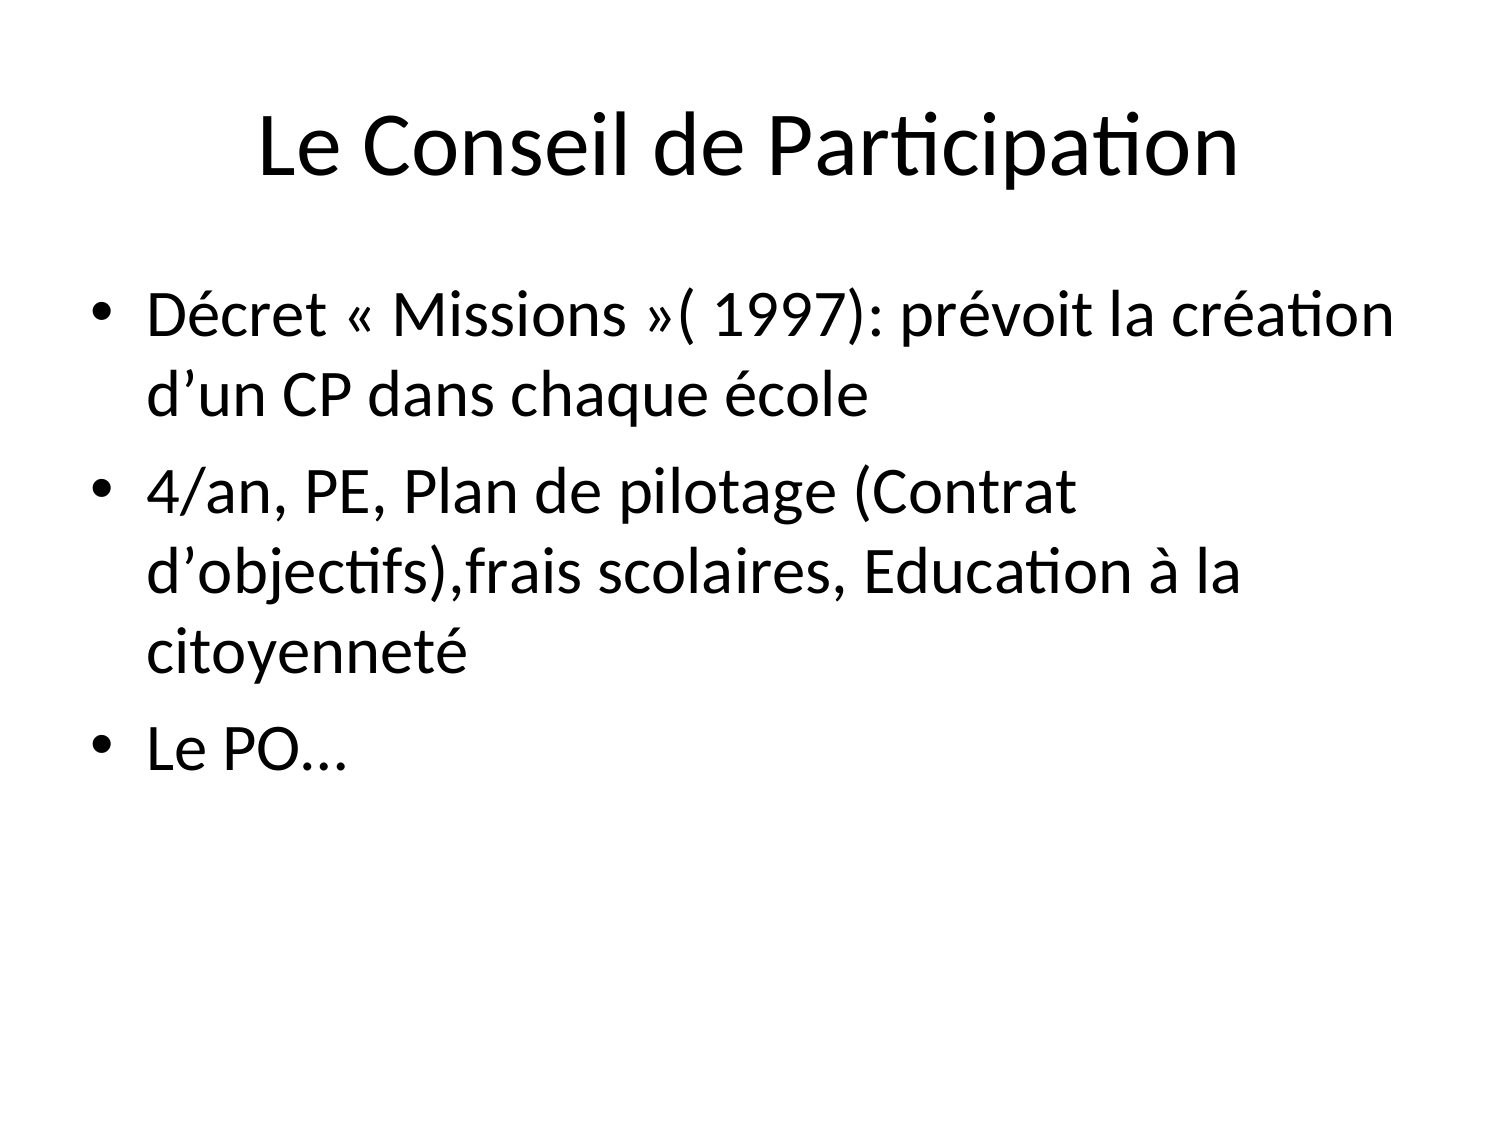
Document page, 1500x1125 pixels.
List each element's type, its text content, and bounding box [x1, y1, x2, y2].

title Le Conseil de Participation [75, 45, 1426, 233]
list Décret « Missions »( 1997): prévoit la création d’un CP dans chaque école 4/an, PE, Plan de pilotage (Contrat d’objectifs),frais scolaires, Education à la citoyenneté Le PO… [75, 262, 1426, 1005]
